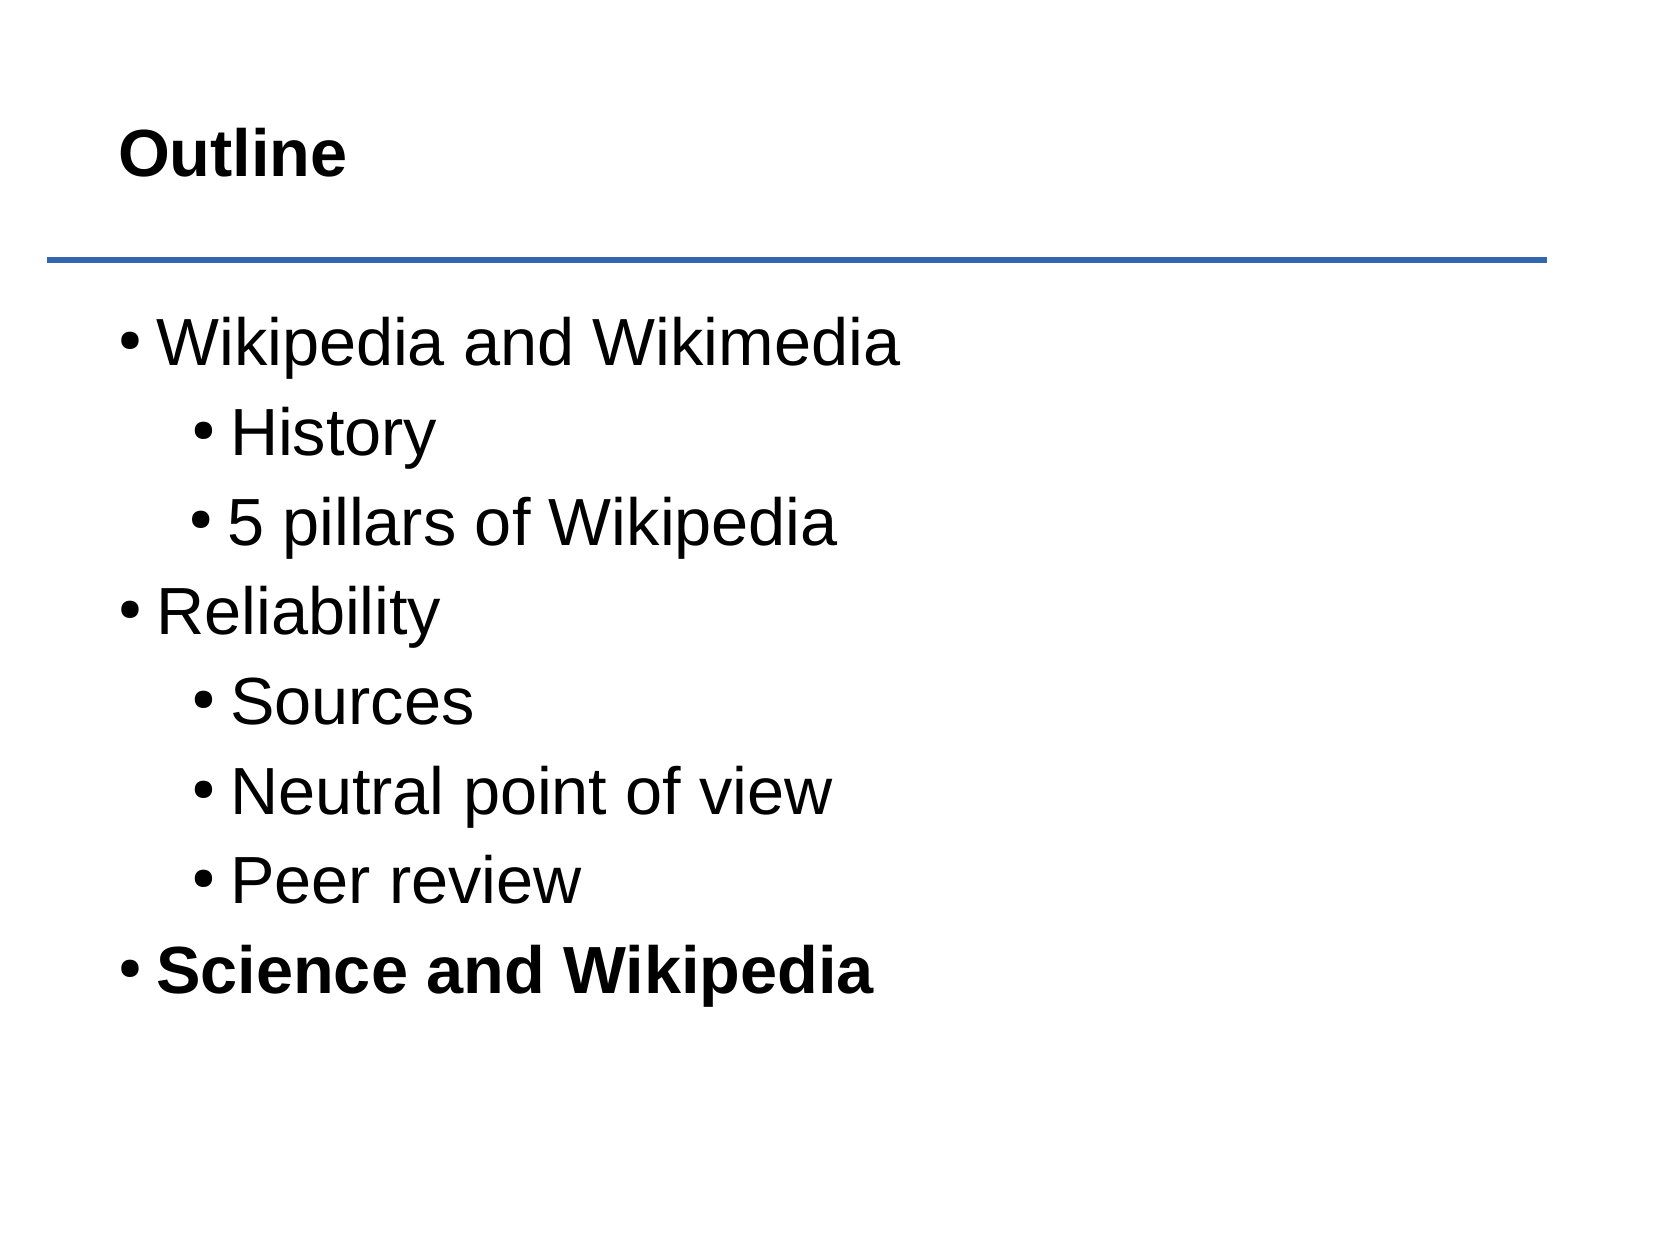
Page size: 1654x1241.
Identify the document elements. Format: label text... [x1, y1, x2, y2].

title Outline [118, 49, 1571, 257]
subtitle Wikipedia and Wikimedia History 5 pillars of Wikipedia Reliability Sources Neutral point of view Peer review Science and Wikipedia [118, 290, 1571, 1170]
